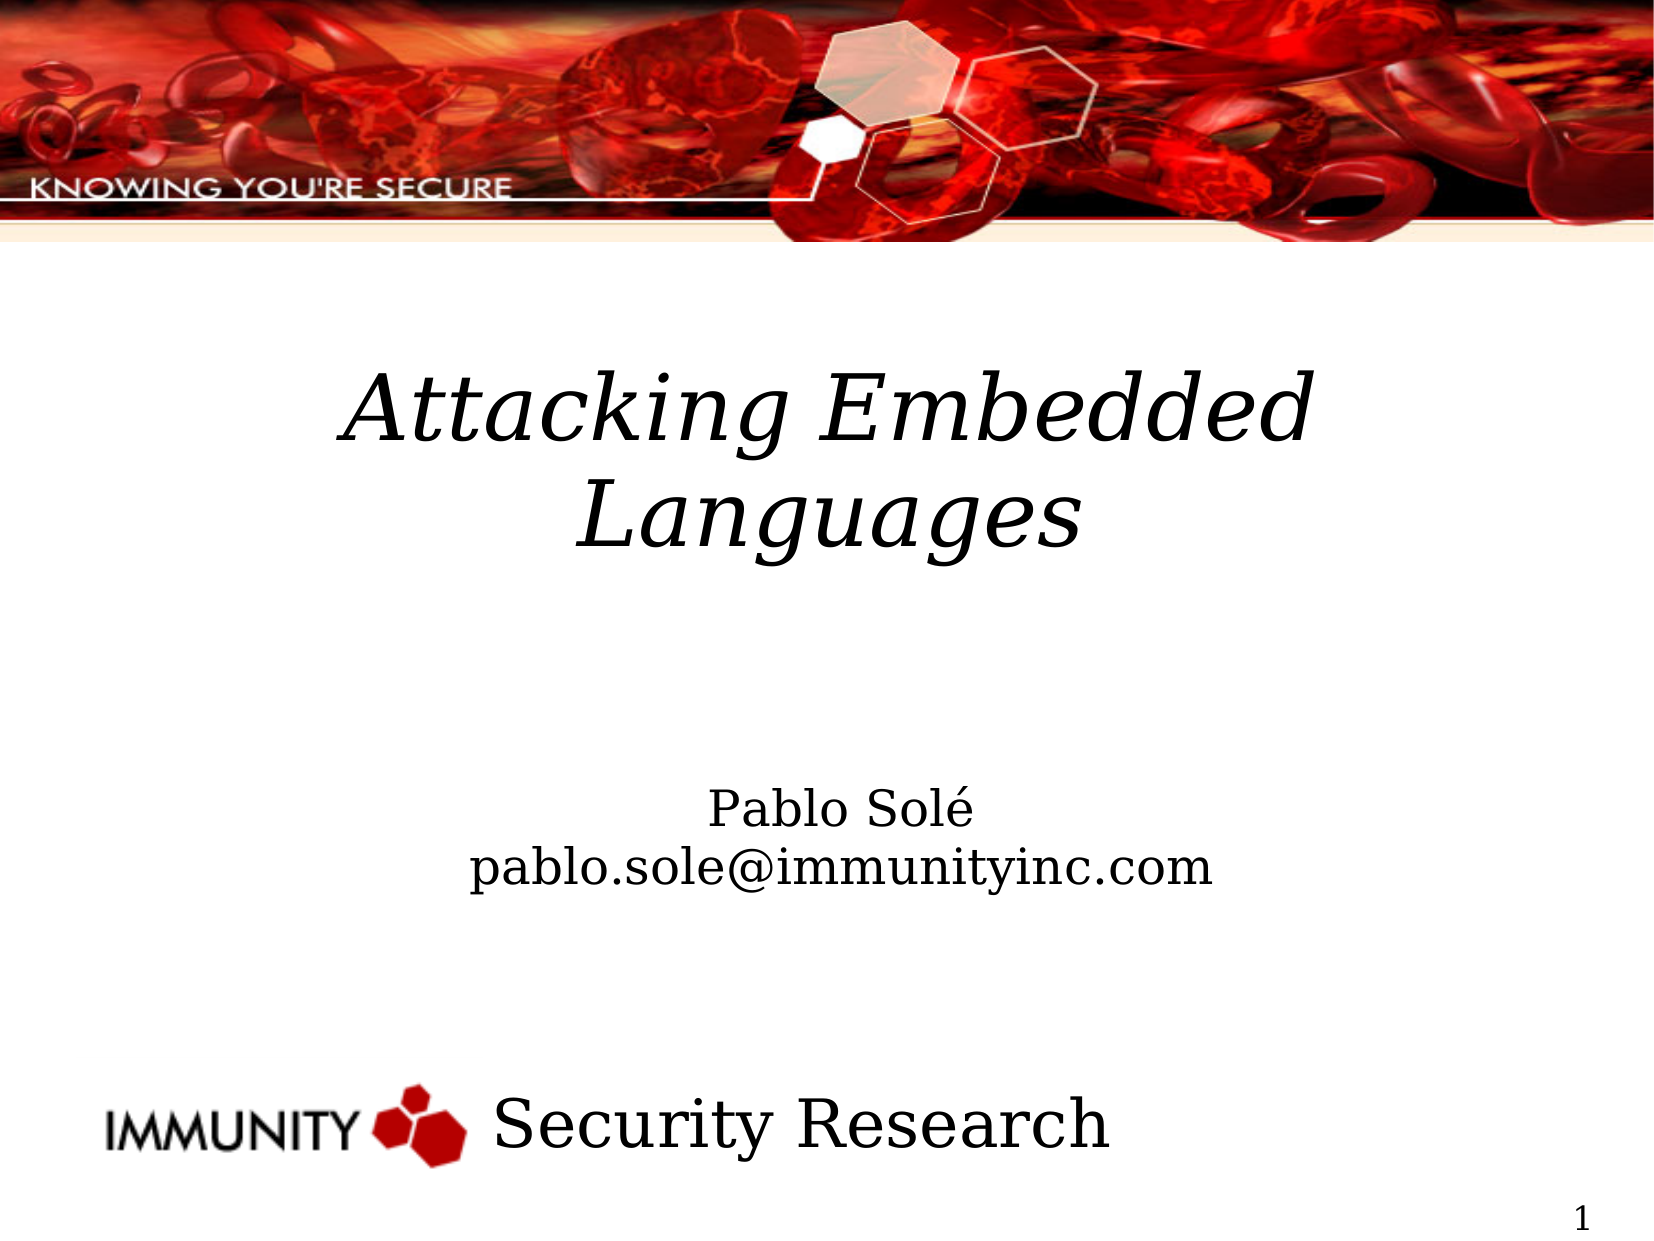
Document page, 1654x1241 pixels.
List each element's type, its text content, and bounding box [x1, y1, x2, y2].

text_box Pablo Solé pablo.sole@immunityinc.com [442, 779, 1241, 897]
picture [76, 1056, 483, 1207]
picture [0, 0, 1654, 242]
subtitle Security Research [395, 1051, 1193, 1199]
title Attacking Embedded Languages [125, 354, 1538, 569]
